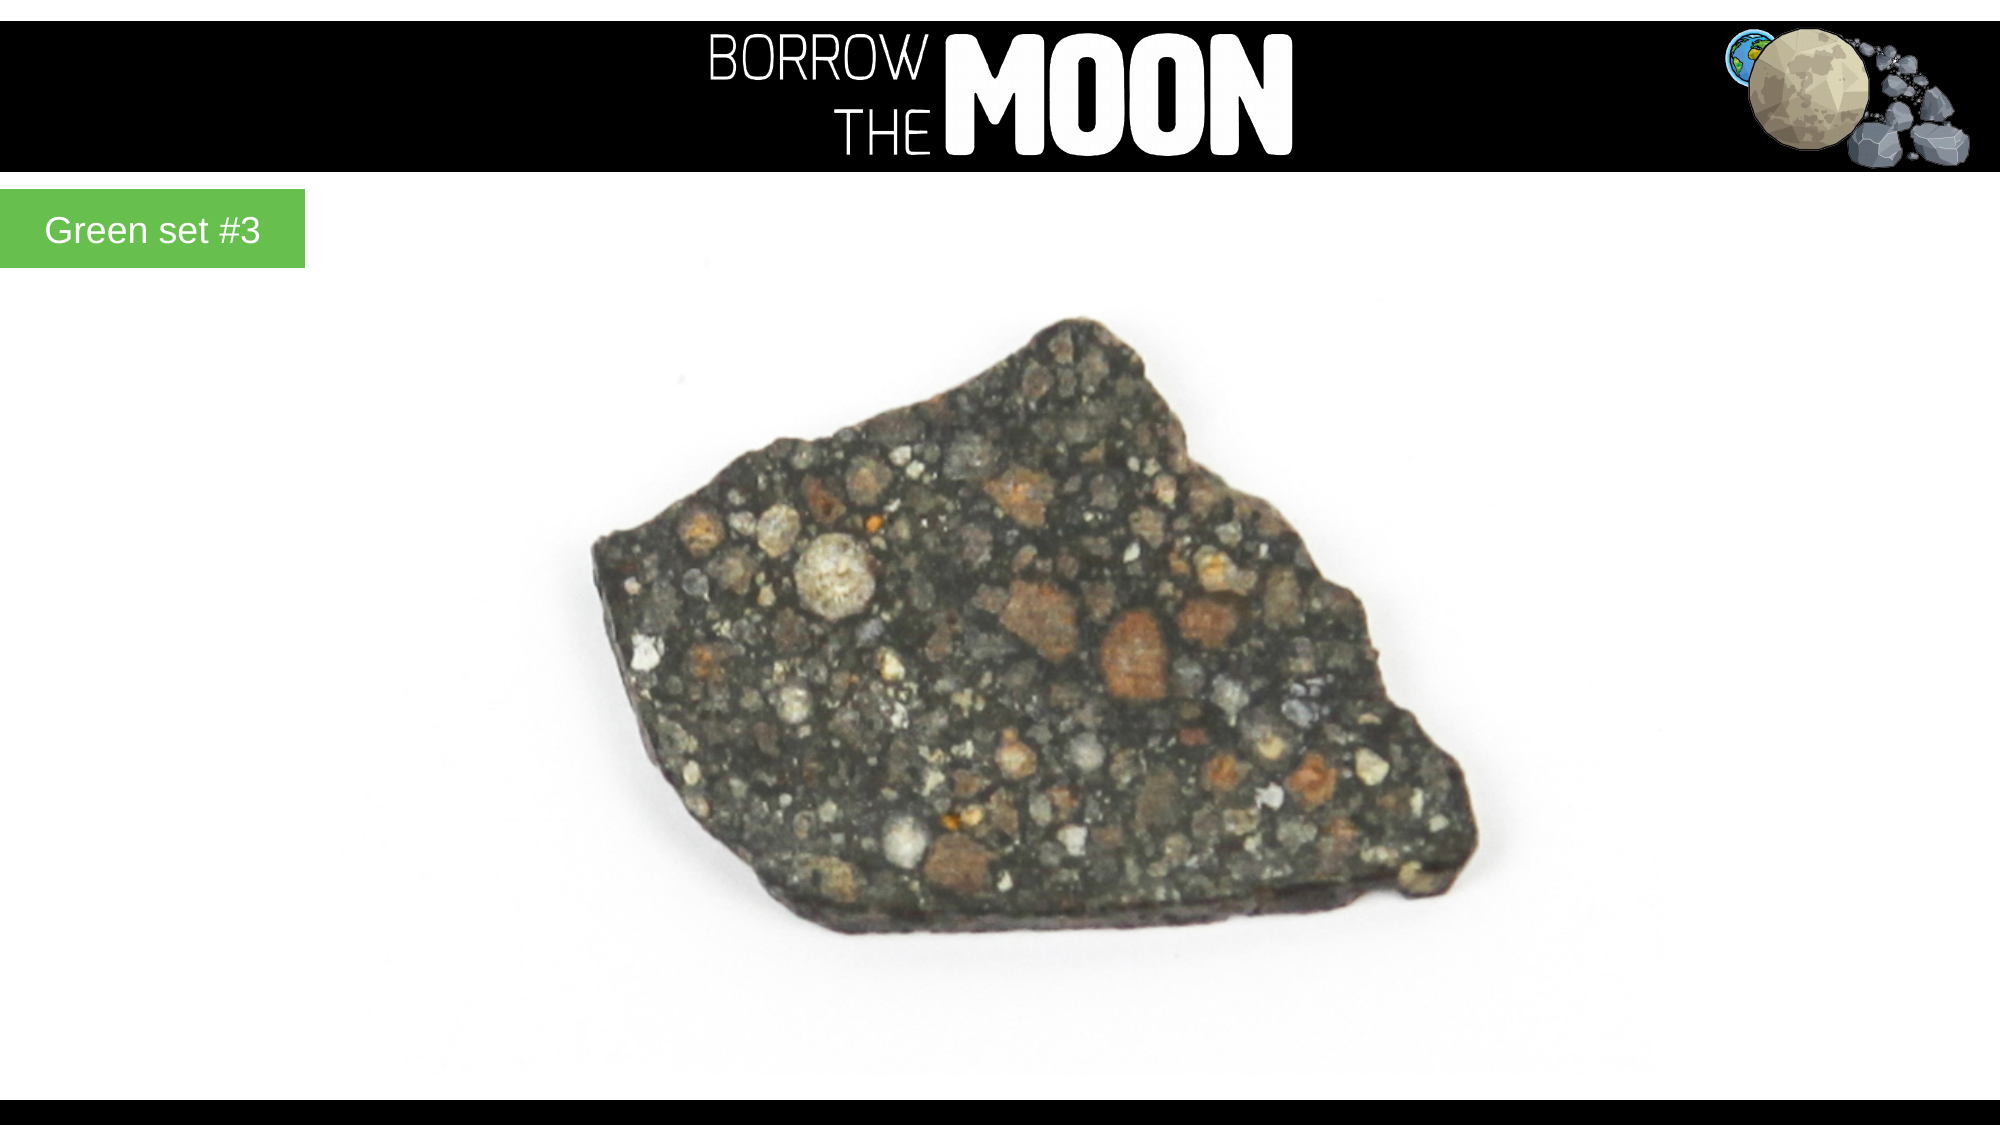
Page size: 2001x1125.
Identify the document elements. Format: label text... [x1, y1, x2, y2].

picture [337, 192, 1663, 1075]
text_box Green set #3 [0, 189, 305, 268]
